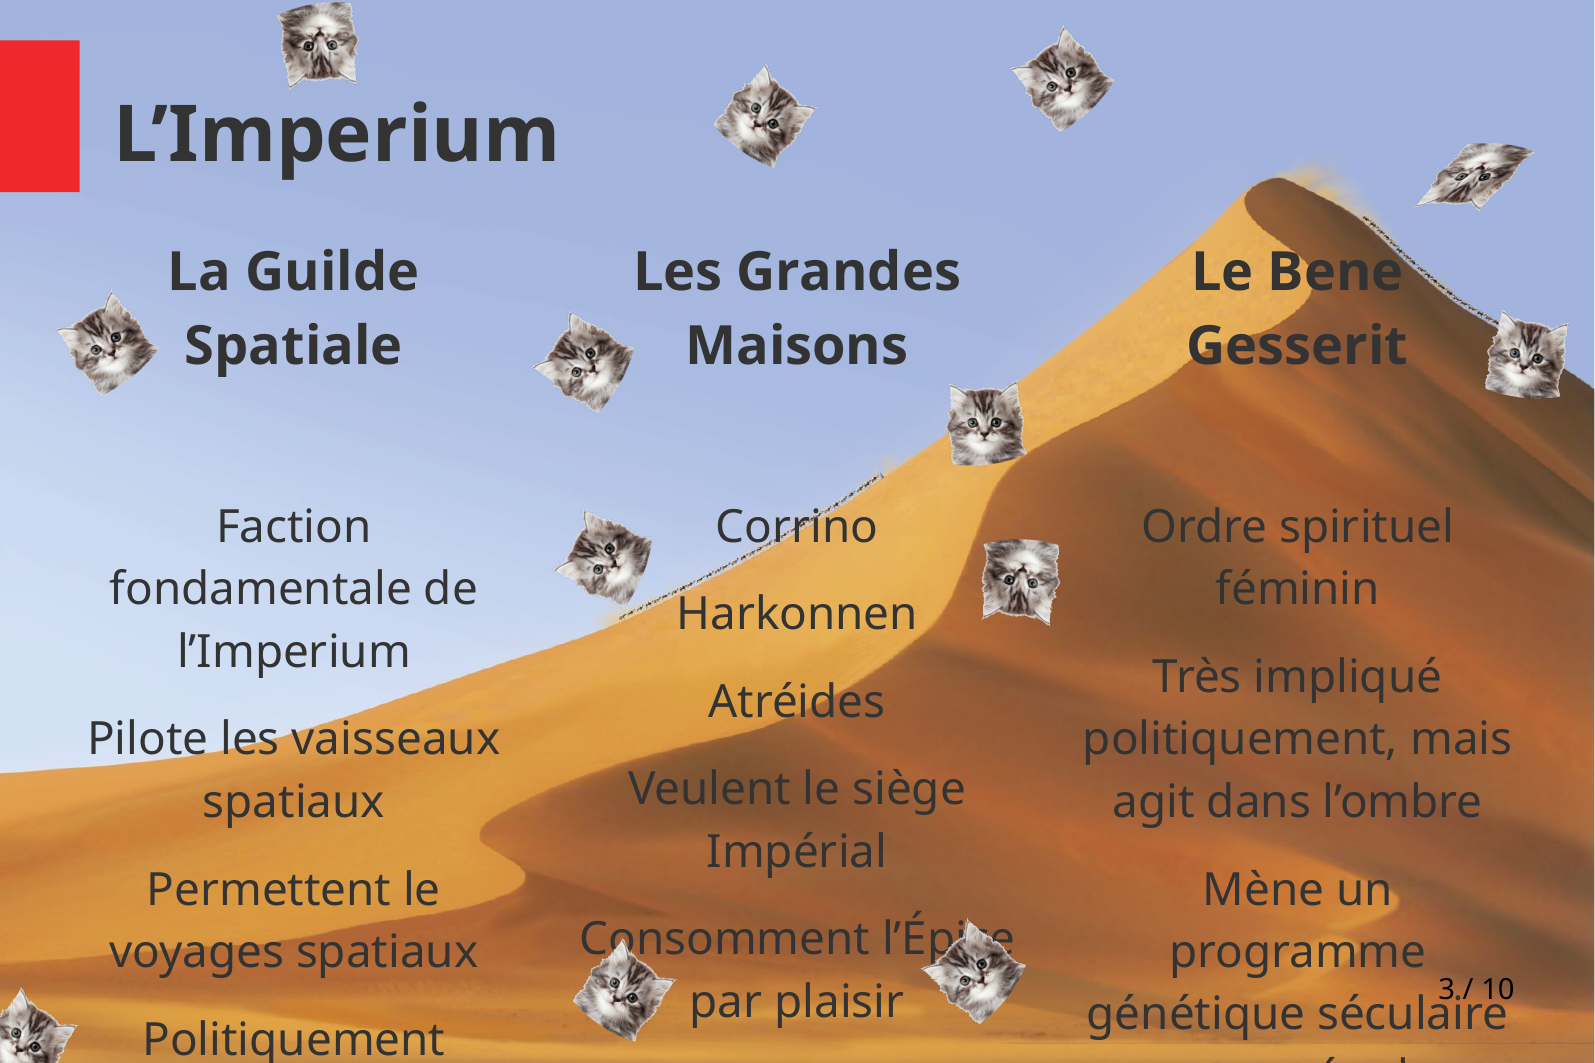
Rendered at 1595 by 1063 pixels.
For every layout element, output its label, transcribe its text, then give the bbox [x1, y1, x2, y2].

picture [0, 0, 1595, 1063]
list Les Grandes Maisons Corrino Harkonnen Atréides Veulent le siège Impérial Consomment l’Épice par plaisir [546, 232, 1048, 1013]
list La Guilde Spatiale Faction fondamentale de l’Imperium Pilote les vaisseaux spatiaux Permettent le voyages spatiaux Politiquement neutre Vit par l’Épice [73, 232, 514, 1013]
picture [256, 1033, 269, 1052]
list Le Bene Gesserit Ordre spirituel féminin Très impliqué politiquement, mais agit dans l’ombre Mène un programme génétique séculaire pour créer le Kwisatz Haderach Utilise l’Épice de manière rituelle [1077, 232, 1518, 1013]
title L’Imperium [113, 26, 1515, 236]
